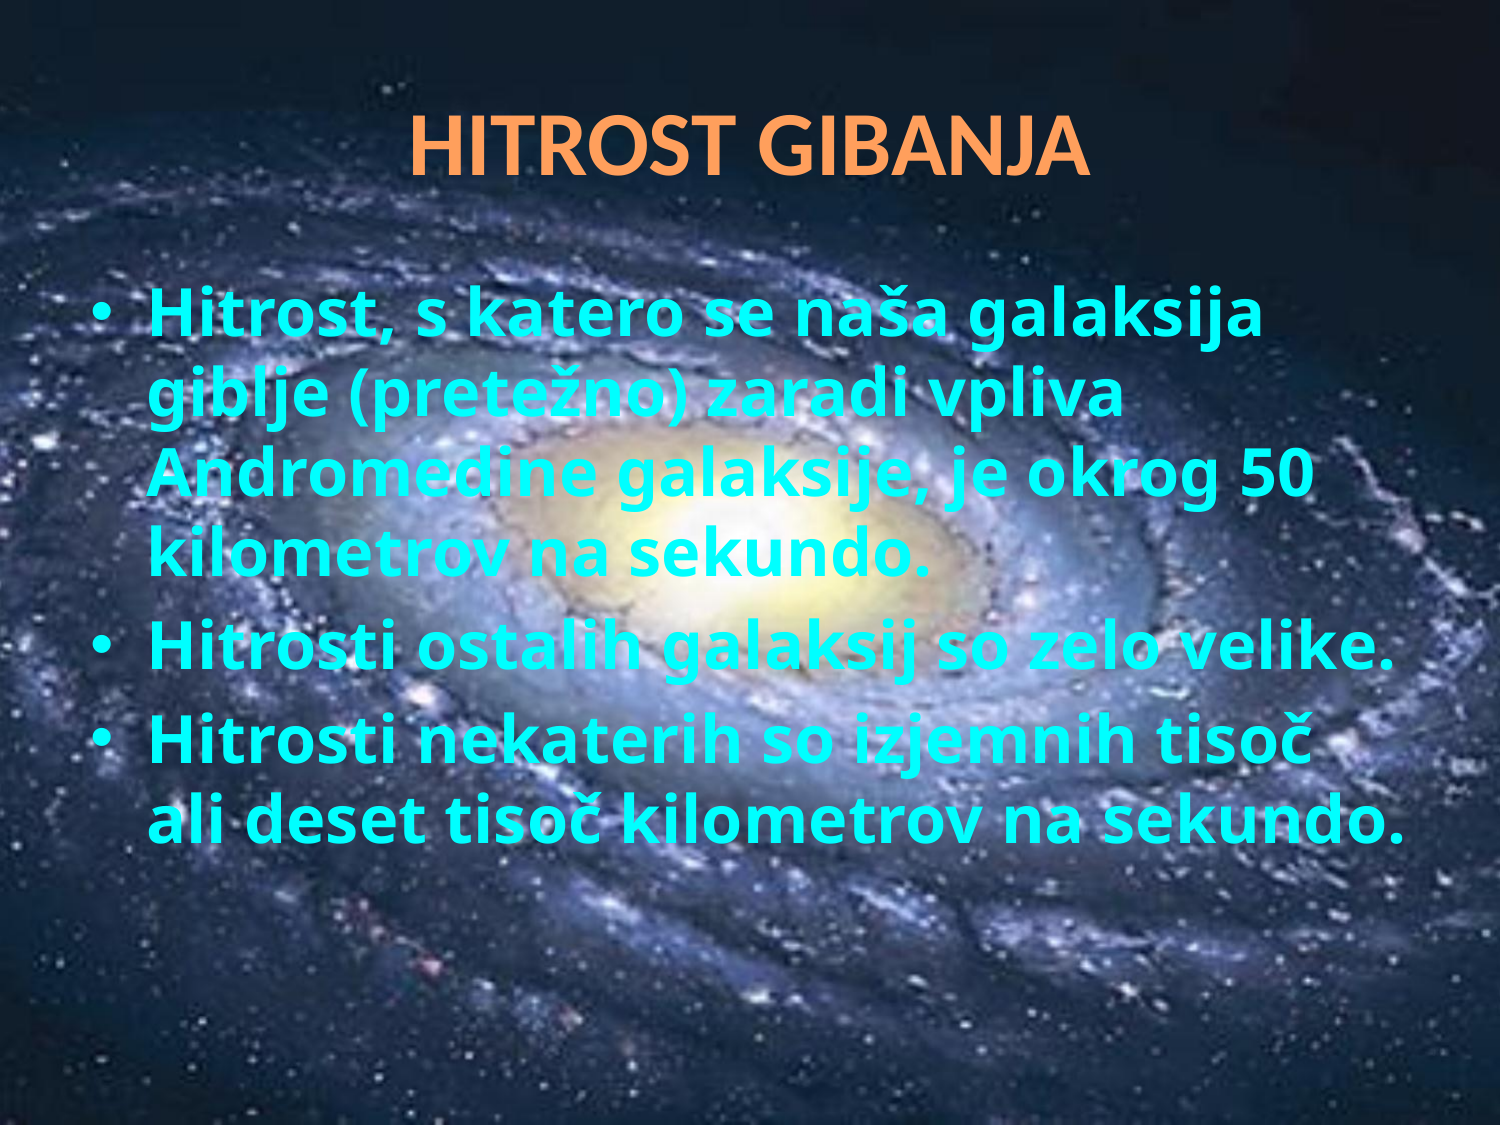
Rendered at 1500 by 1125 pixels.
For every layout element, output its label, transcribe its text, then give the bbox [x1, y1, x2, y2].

picture [0, 0, 1500, 1125]
title HITROST GIBANJA [75, 45, 1425, 233]
list Hitrost, s katero se naša galaksija giblje (pretežno) zaradi vpliva Andromedine galaksije, je okrog 50 kilometrov na sekundo. Hitrosti ostalih galaksij so zelo velike. Hitrosti nekaterih so izjemnih tisoč ali deset tisoč kilometrov na sekundo. [75, 262, 1425, 1005]
